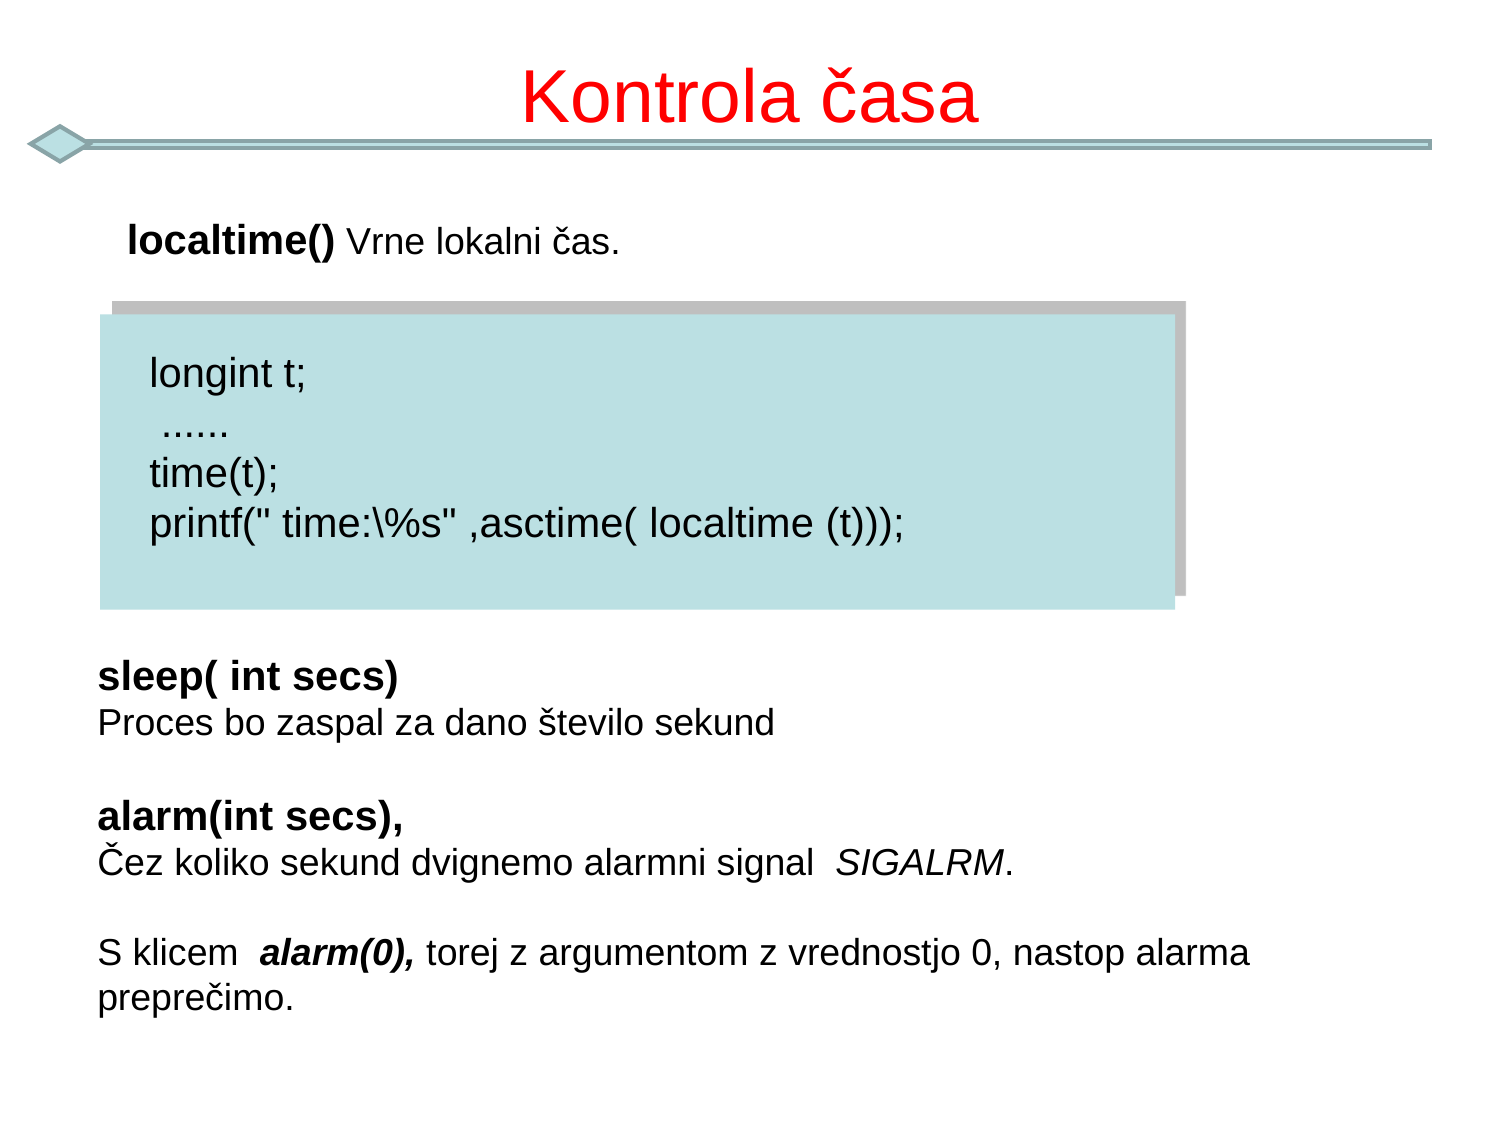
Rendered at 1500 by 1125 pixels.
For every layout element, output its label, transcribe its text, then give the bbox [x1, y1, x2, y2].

text_box [100, 314, 1176, 610]
text_box sleep( int secs) Proces bo zaspal za dano število sekund alarm(int secs), Čez koliko sekund dvignemo alarmni signal SIGALRM. S klicem alarm(0), torej z argumentom z vrednostjo 0, nastop alarma preprečimo. [82, 640, 1418, 1027]
text_box localtime() Vrne lokalni čas. [112, 205, 647, 272]
text_box longint t; ...... time(t); printf(" time:\%s" ,asctime( localtime (t))); [134, 338, 920, 604]
title Kontrola časa [75, 40, 1426, 146]
